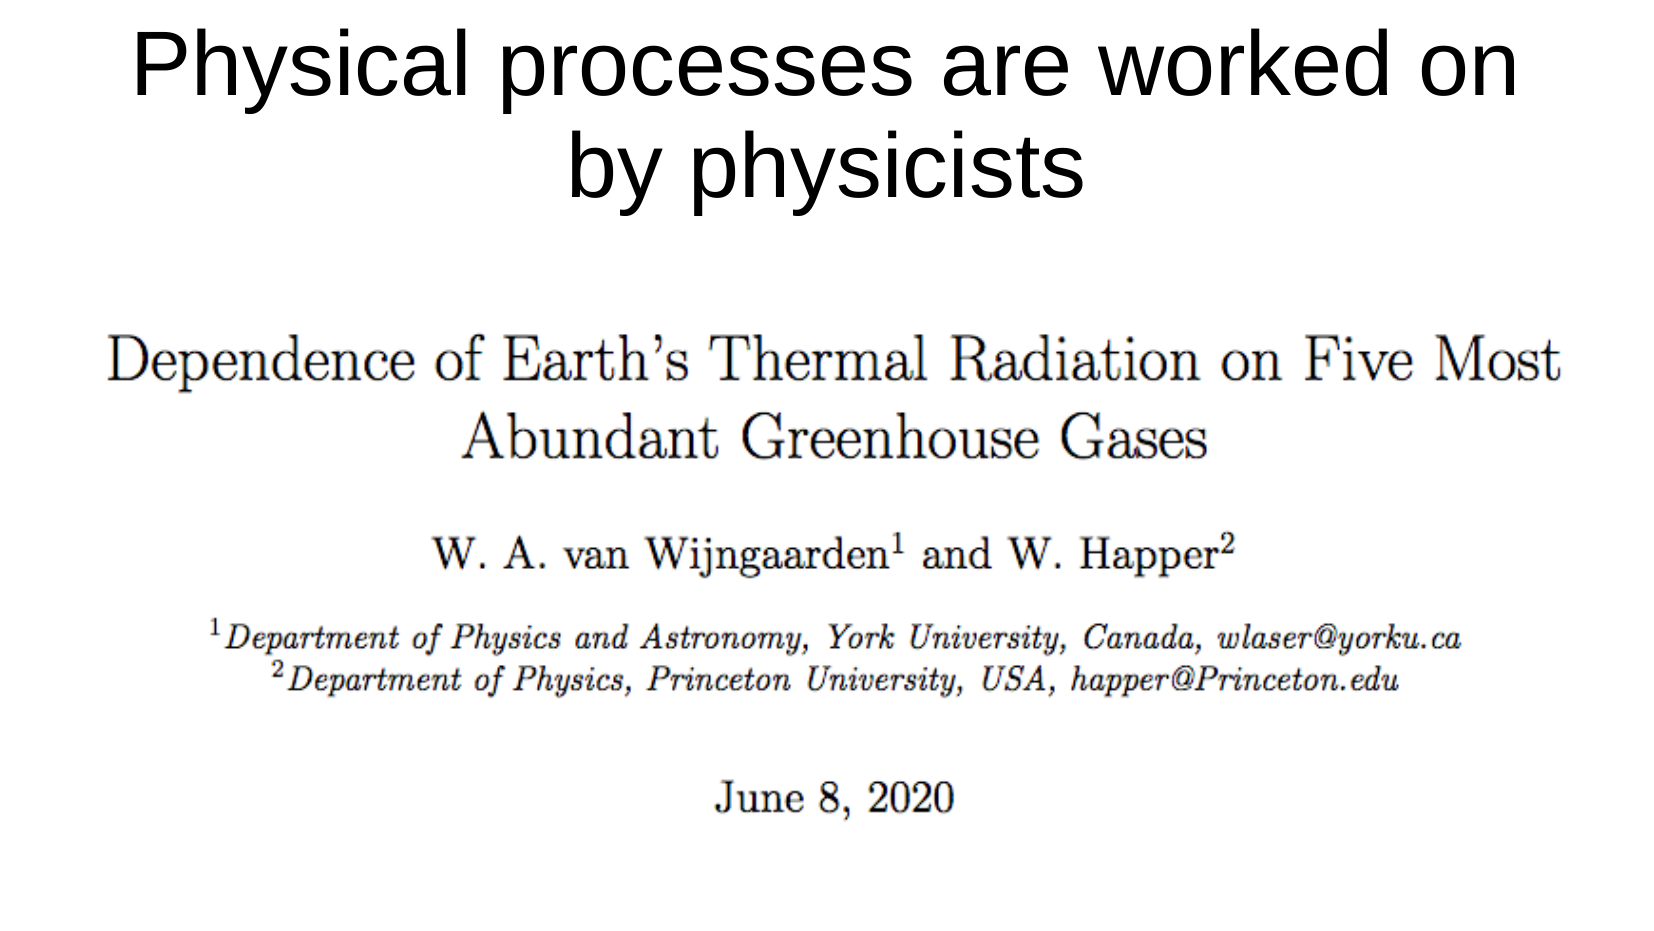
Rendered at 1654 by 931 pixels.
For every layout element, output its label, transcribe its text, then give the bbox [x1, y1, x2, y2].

picture [80, 314, 1606, 860]
title Physical processes are worked on by physicists [82, 12, 1571, 218]
